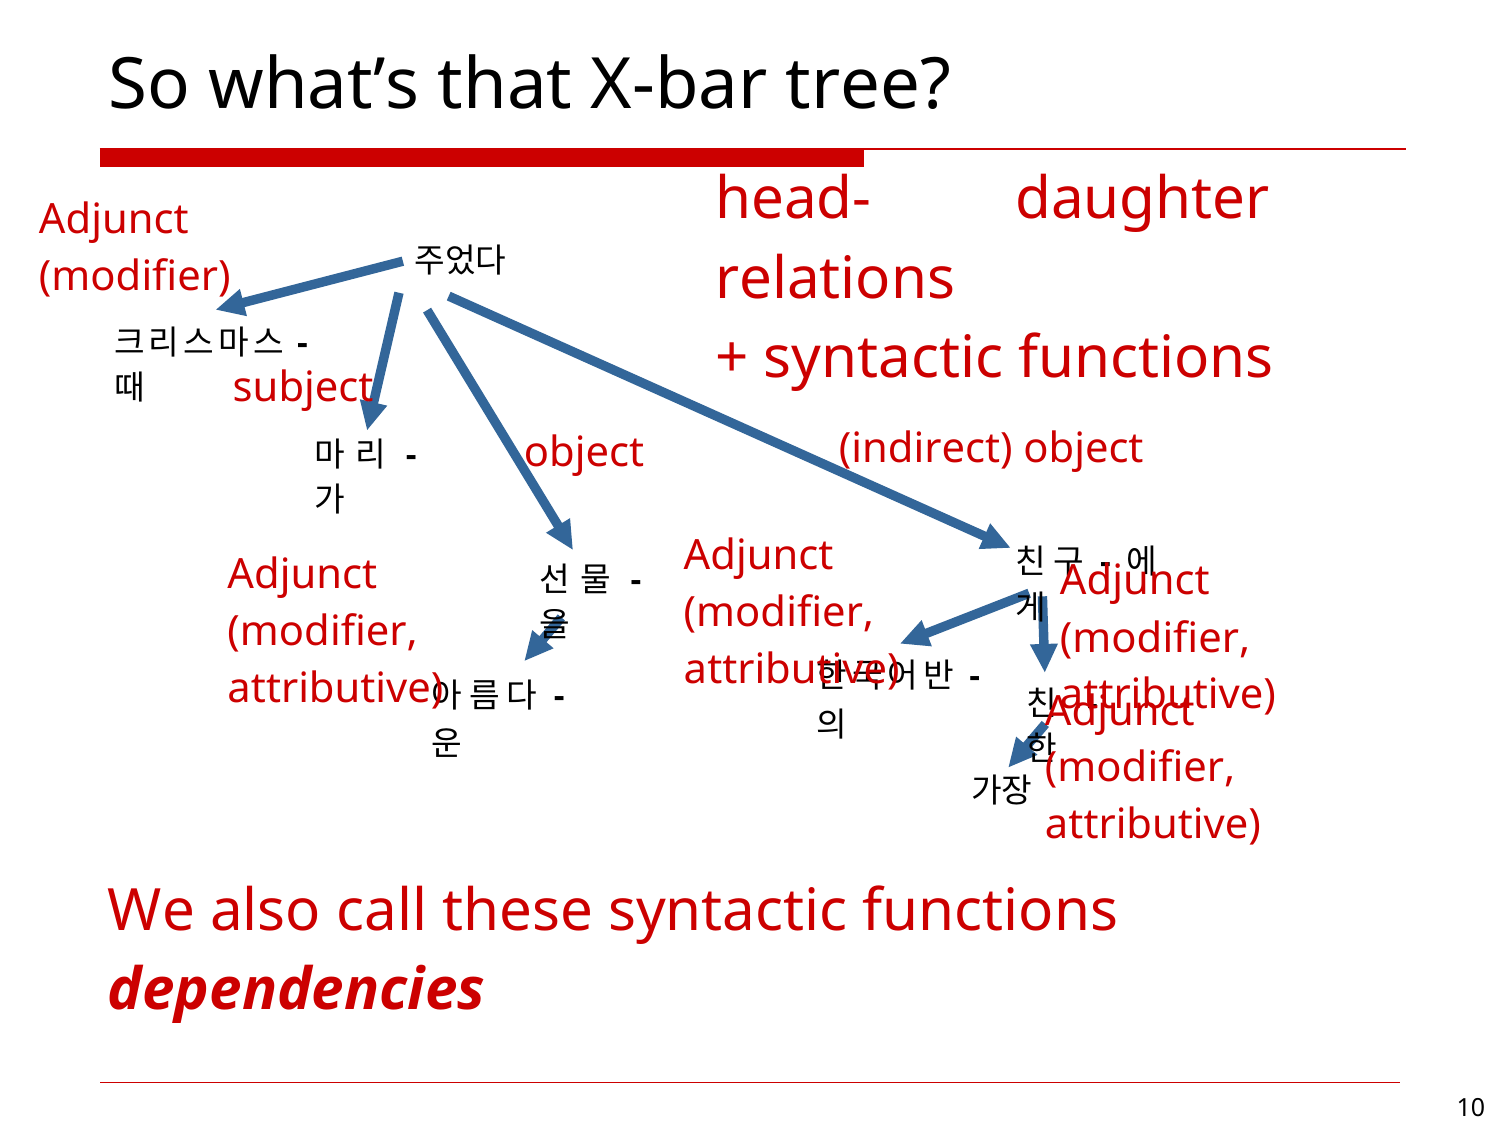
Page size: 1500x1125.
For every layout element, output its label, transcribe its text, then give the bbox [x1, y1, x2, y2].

text_box subject [232, 356, 446, 414]
text_box 주었다 [415, 236, 507, 283]
text_box 가장 [971, 767, 1033, 813]
text_box 친-한 [1030, 679, 1060, 691]
text_box (indirect) object [839, 417, 1146, 475]
text_box object [523, 421, 737, 479]
text_box 마리-가 [314, 431, 426, 522]
text_box Adjunct (modifier) [39, 189, 385, 304]
text_box 선물-을 [573, 555, 651, 647]
text_box Adjunct (modifier, attributive) [227, 543, 573, 715]
text_box We also call these syntactic functions dependencies [93, 860, 1401, 1035]
title So what’s that X-bar tree? [94, 36, 1407, 138]
text_box Adjunct (modifier, attributive) [1045, 680, 1391, 852]
text_box 친구-에게 [1030, 538, 1158, 629]
text_box Adjunct (modifier, attributive) [683, 524, 1030, 696]
text_box Adjunct (modifier, attributive) [1060, 550, 1406, 722]
text_box 크리스마스-때 [114, 318, 317, 410]
text_box 아름다-운 [431, 668, 574, 763]
text_box 한국어반-의 [816, 696, 989, 744]
text_box 친-한 [1026, 694, 1045, 771]
text_box head- daughter relations + syntactic functions [700, 148, 1460, 403]
